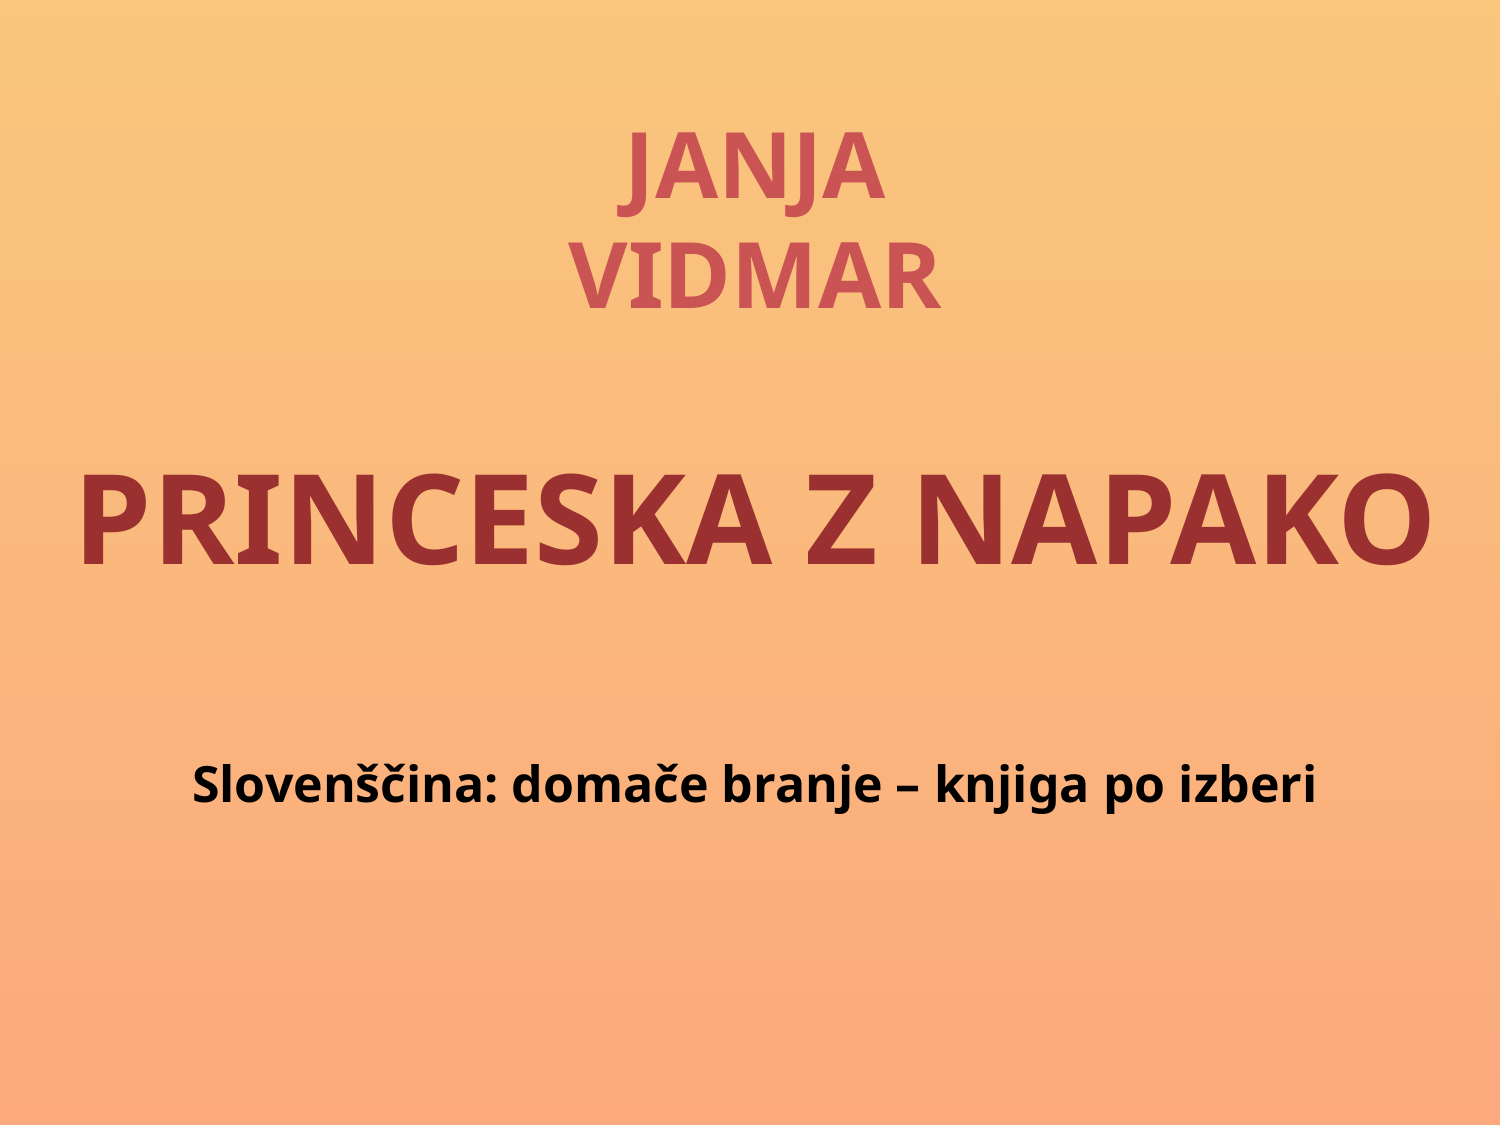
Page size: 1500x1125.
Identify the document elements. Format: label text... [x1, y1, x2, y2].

text_box Princeska z napako [58, 432, 1453, 598]
text_box Slovenščina: domače branje – knjiga po izberi [177, 745, 1334, 821]
text_box Janja Vidmar [442, 99, 1069, 335]
